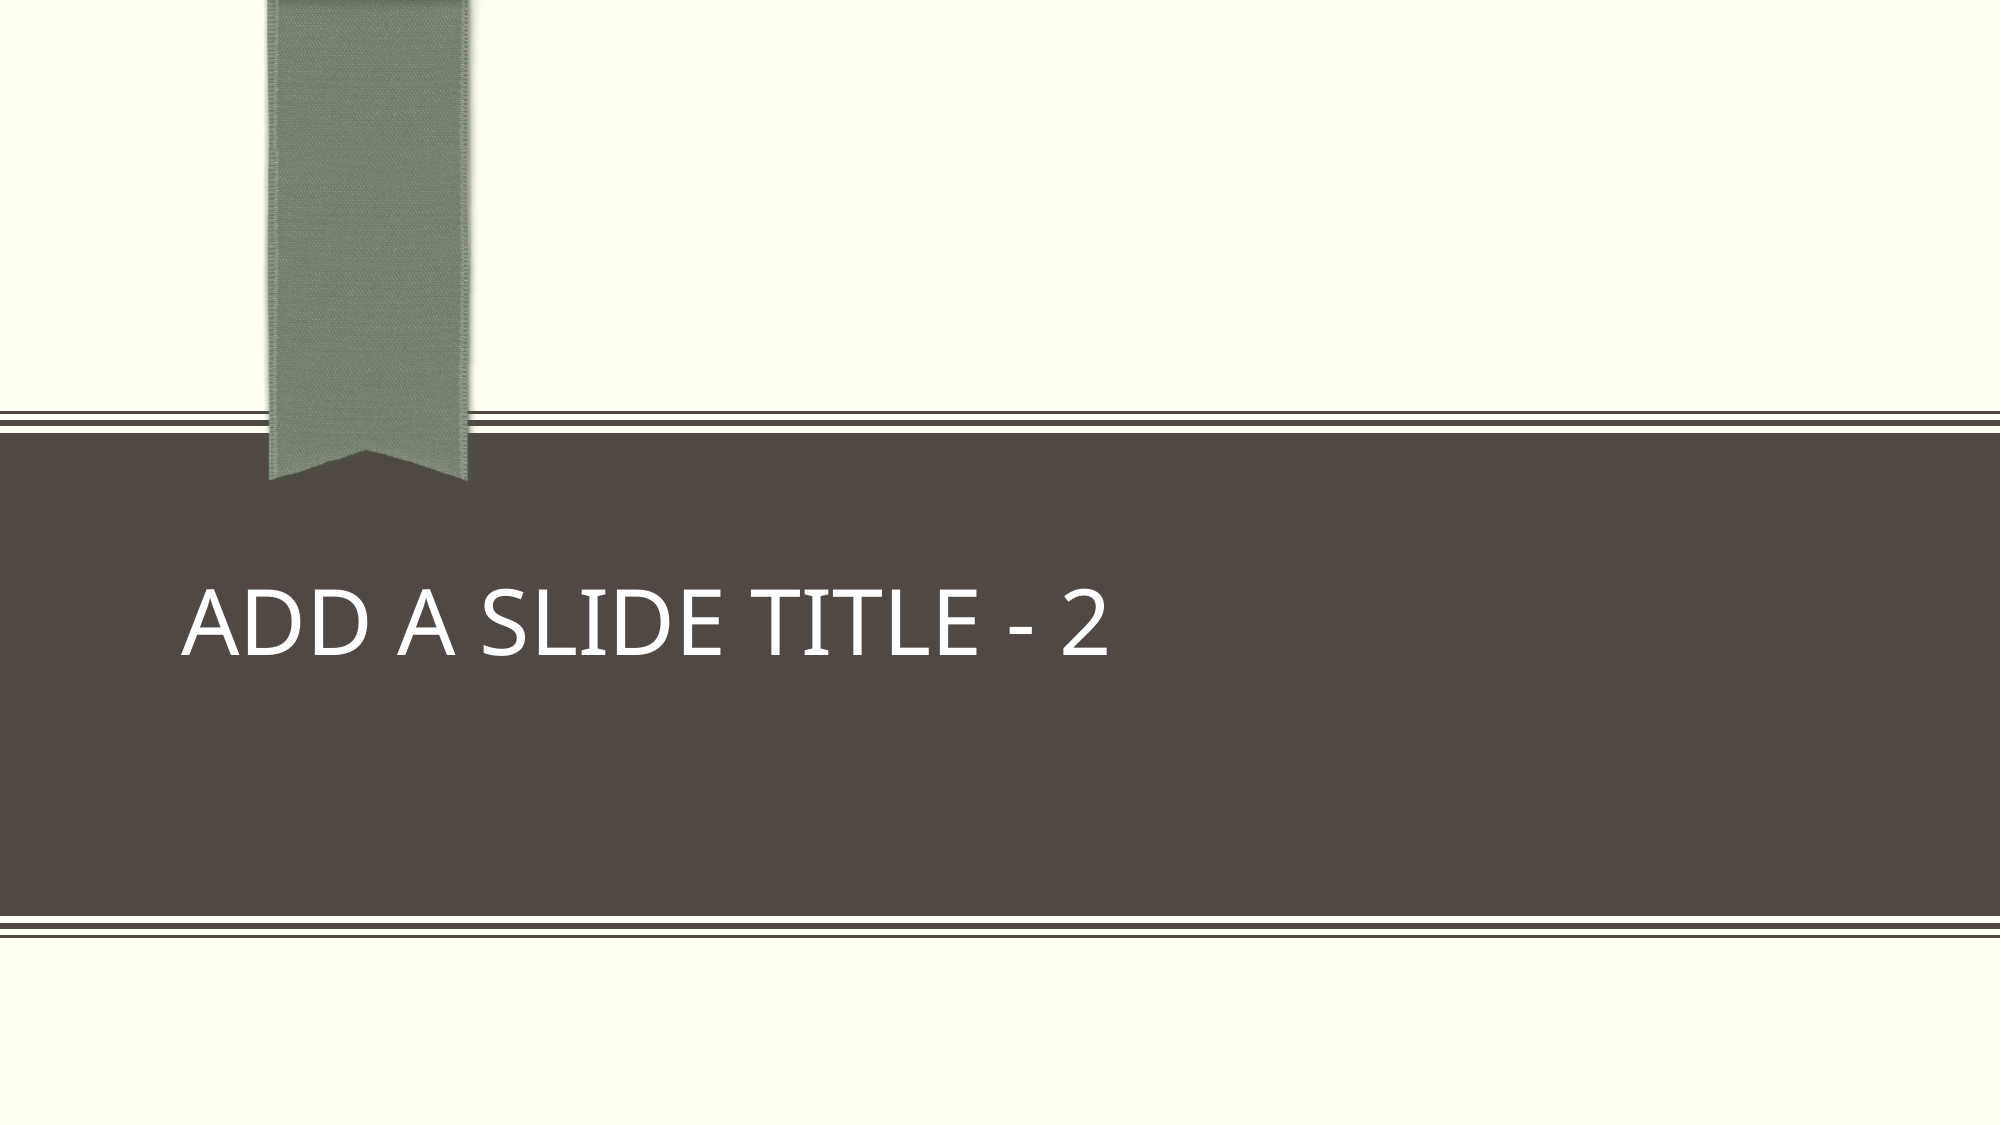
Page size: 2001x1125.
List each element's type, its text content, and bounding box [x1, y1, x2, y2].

title Add a Slide Title - 2 [181, 487, 1834, 764]
